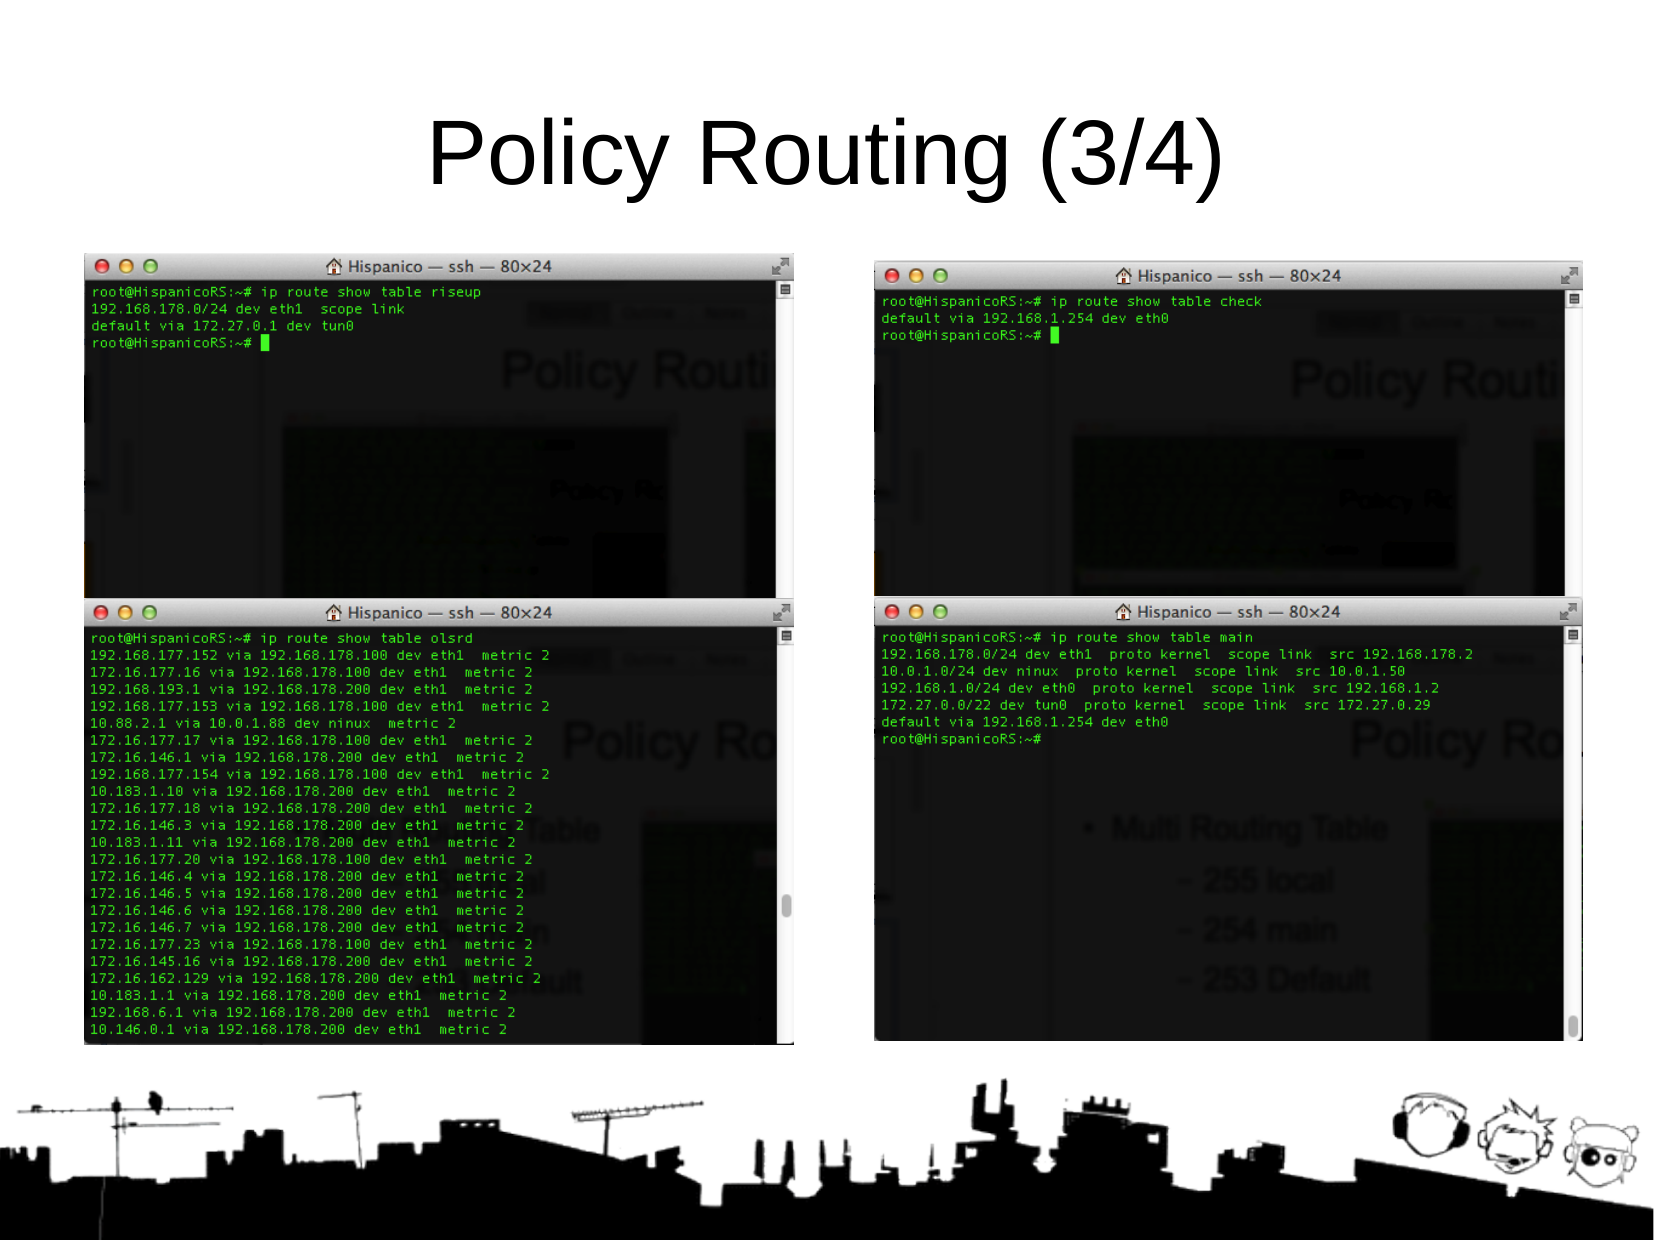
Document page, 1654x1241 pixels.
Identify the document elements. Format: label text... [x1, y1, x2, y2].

picture [84, 253, 794, 1045]
picture [0, 1077, 1654, 1240]
picture [874, 260, 1583, 1041]
title Policy Routing (3/4) [82, 56, 1571, 250]
